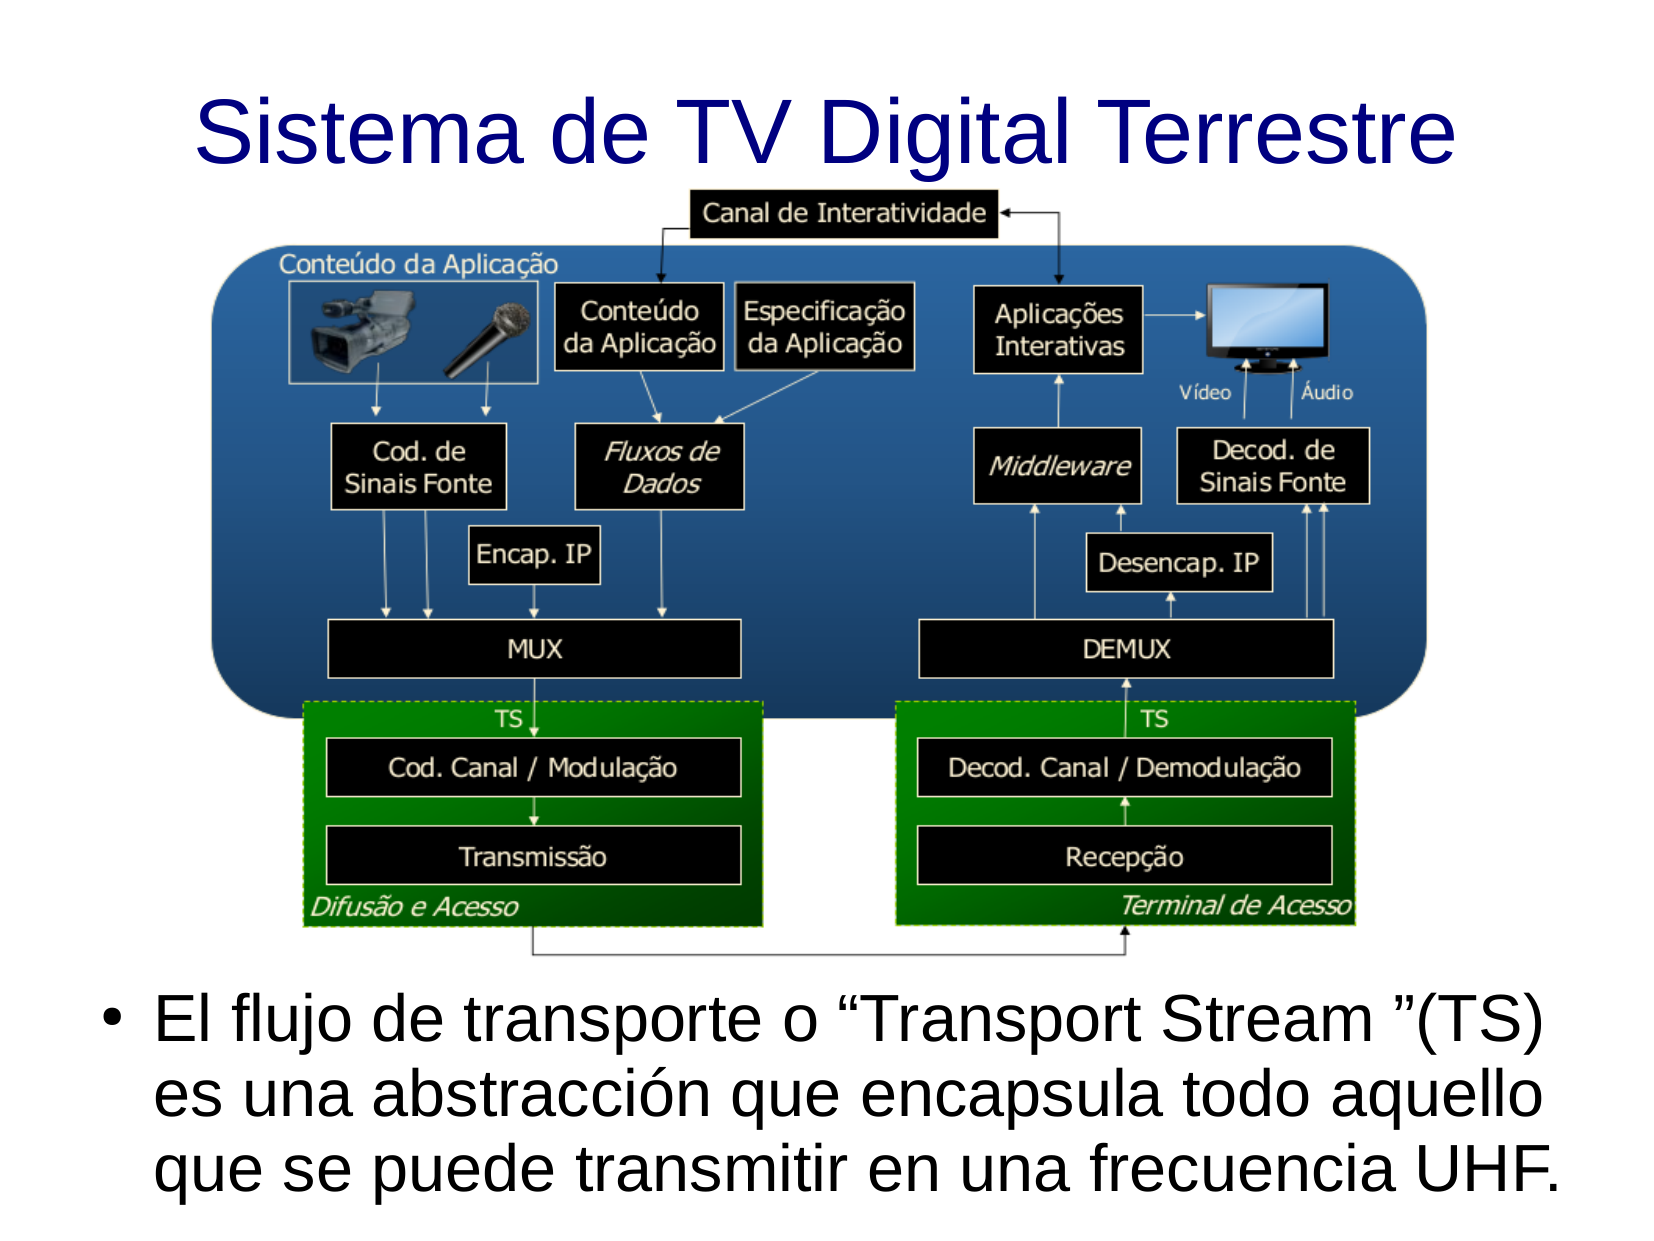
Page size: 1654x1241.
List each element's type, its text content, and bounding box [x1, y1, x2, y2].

title Sistema de TV Digital Terrestre [82, 49, 1571, 214]
picture [187, 214, 1491, 981]
list El flujo de transporte o “Transport Stream ”(TS) es una abstracción que encapsula todo aquello que se puede transmitir en una frecuencia UHF. [82, 981, 1580, 1228]
